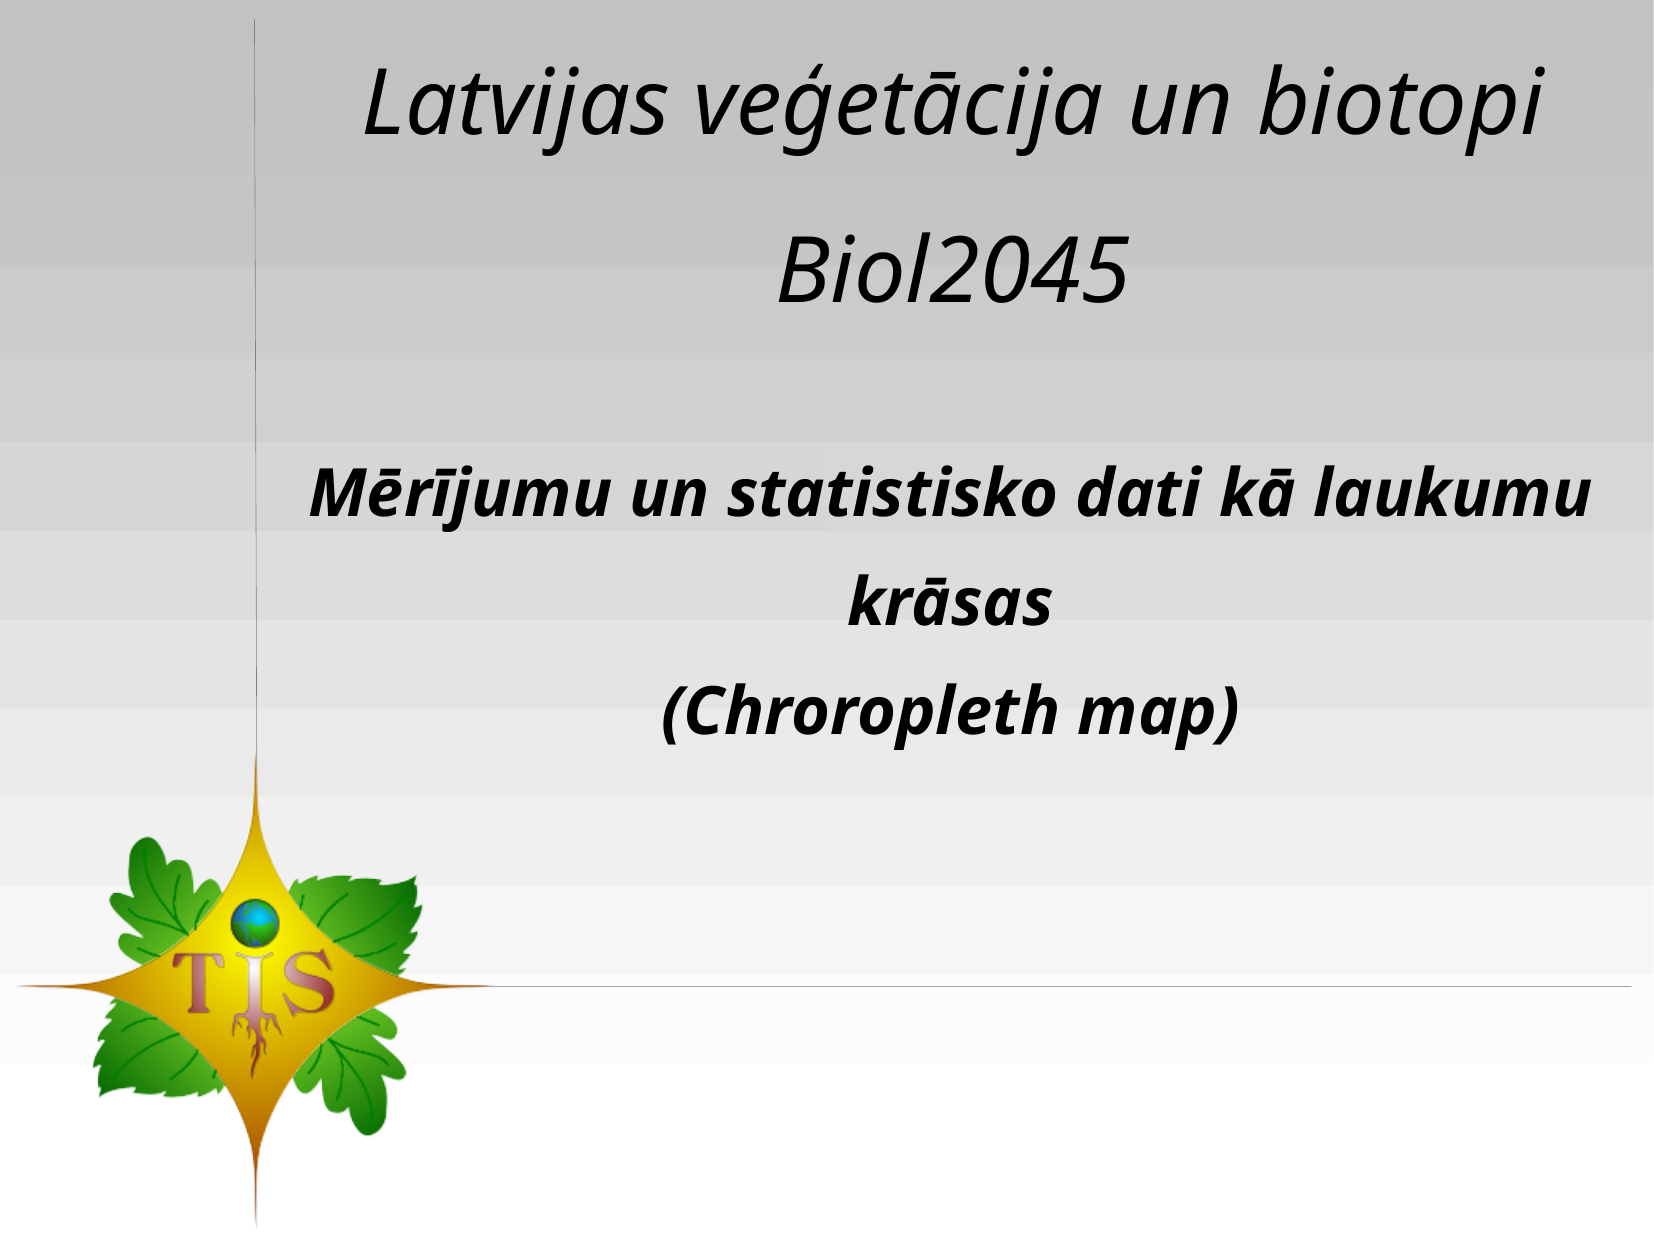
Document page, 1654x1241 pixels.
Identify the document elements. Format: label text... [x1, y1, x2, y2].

picture [0, 0, 1654, 1241]
title Mērījumu un statistisko dati kā laukumu krāsas (Chroropleth map) [295, 324, 1607, 857]
